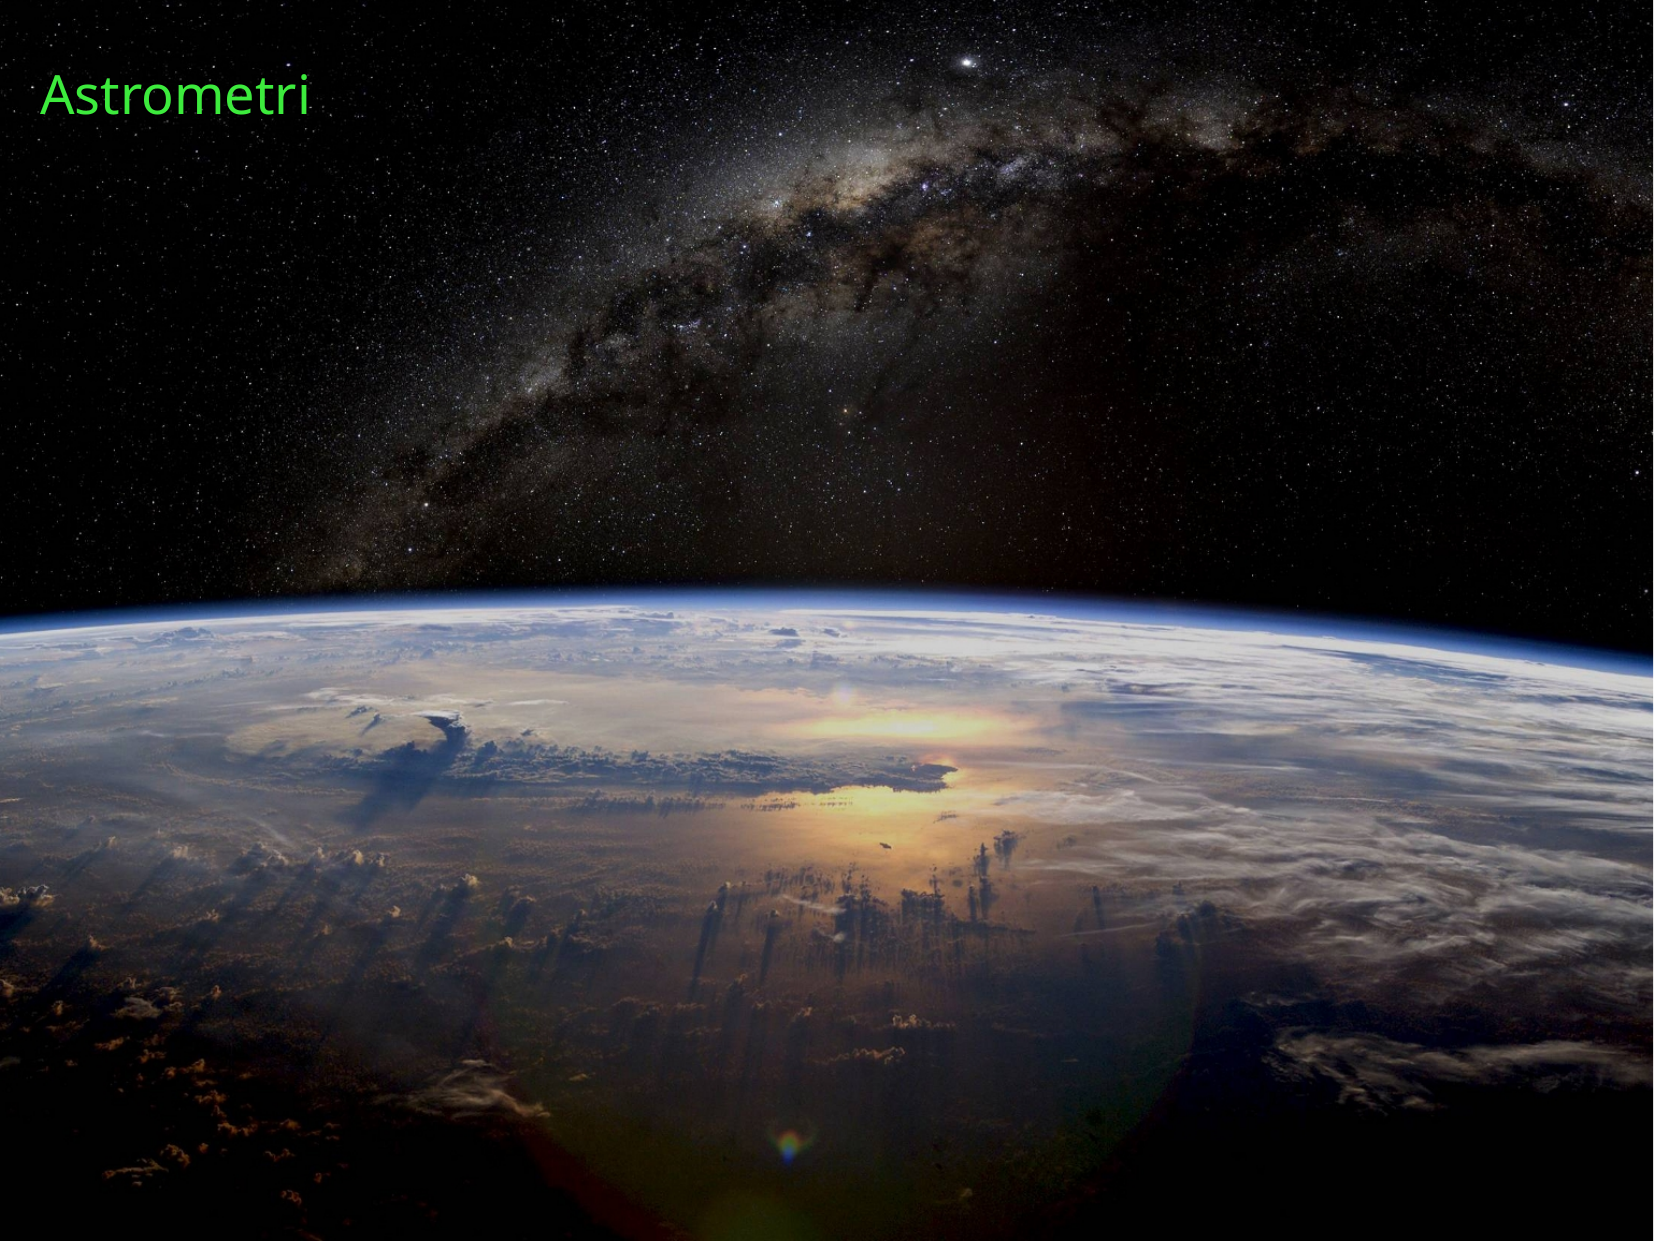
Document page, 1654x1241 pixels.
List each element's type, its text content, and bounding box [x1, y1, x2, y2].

text_box Astrometri [25, 52, 1167, 175]
picture [0, 0, 1654, 1241]
